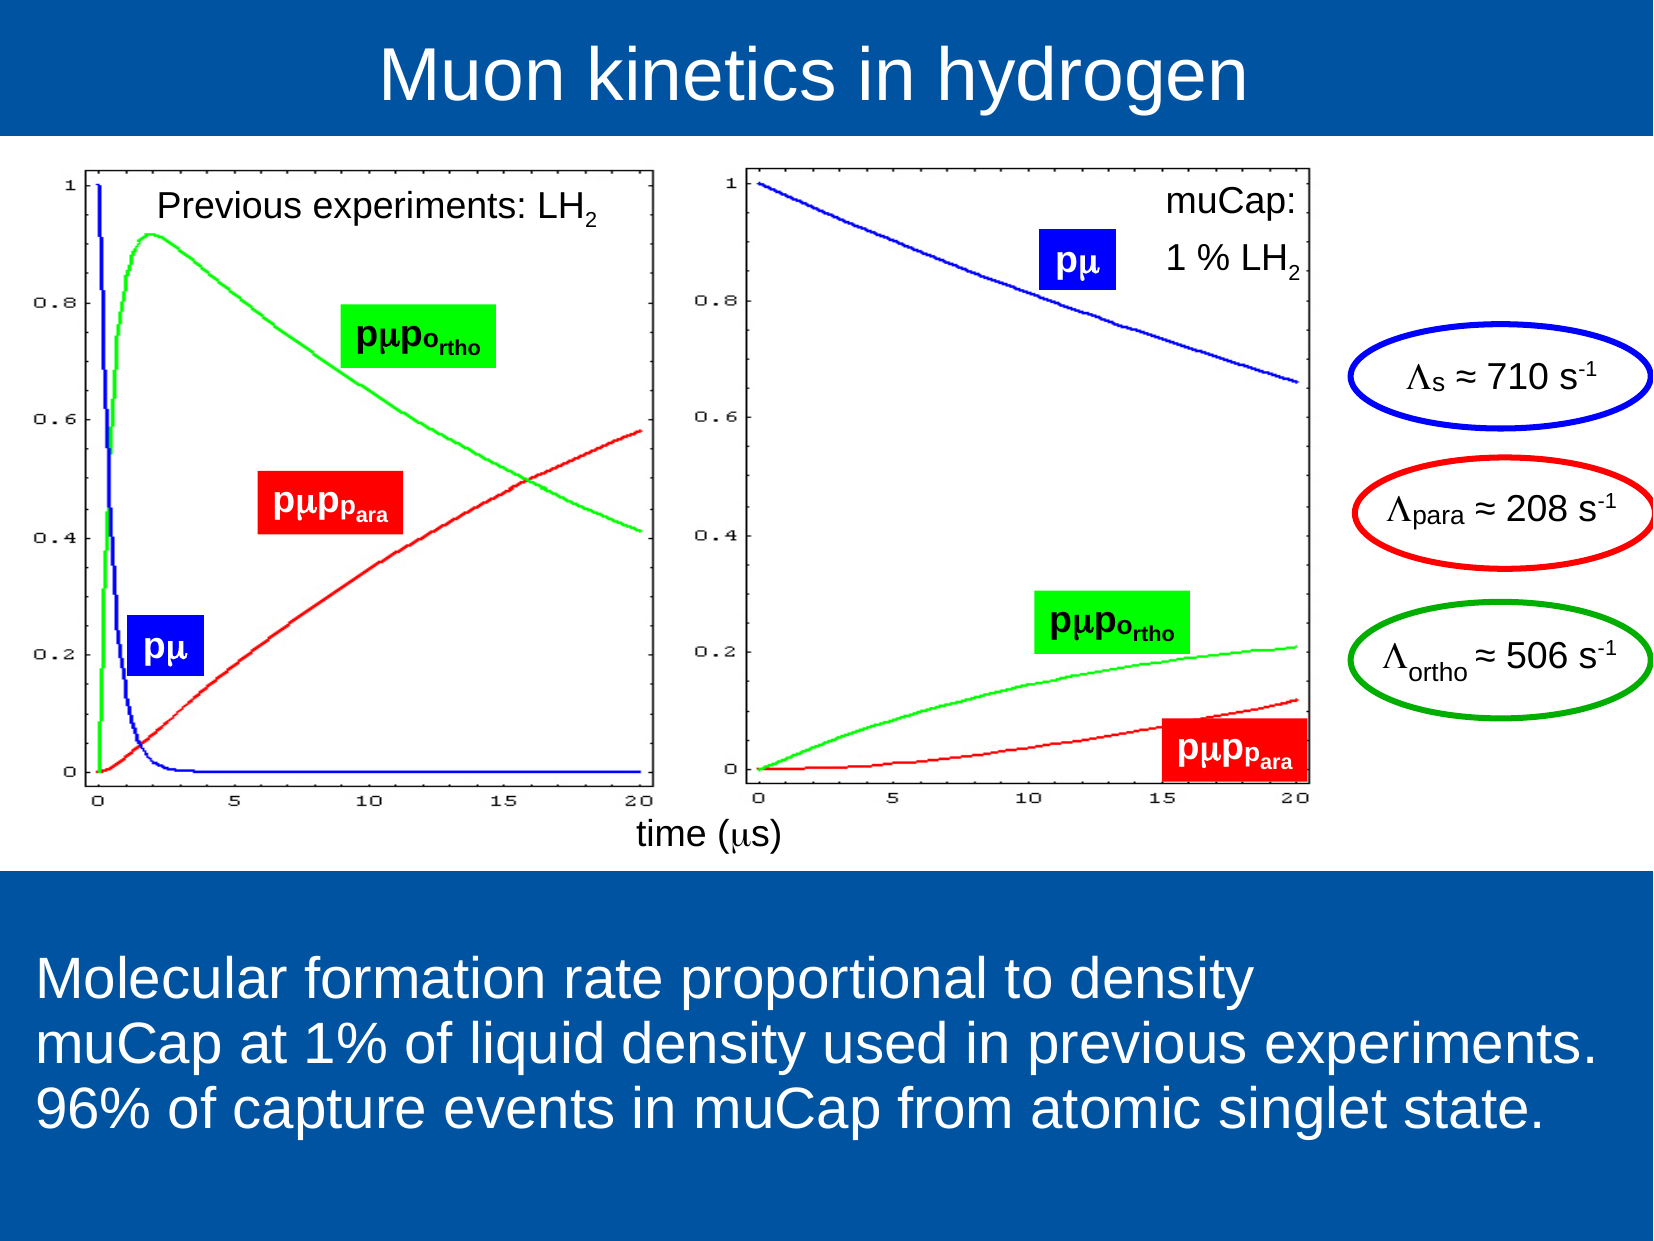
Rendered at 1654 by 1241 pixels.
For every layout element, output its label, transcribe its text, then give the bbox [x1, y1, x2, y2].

text_box [0, 136, 1653, 871]
text_box Λs ≈ 710 s-1 [1388, 344, 1633, 423]
text_box time (μs) [621, 805, 820, 863]
text_box pμportho [1034, 590, 1190, 654]
text_box Λpara ≈ 208 s-1 [1368, 477, 1653, 556]
text_box Λortho ≈ 506 s-1 [1364, 624, 1653, 706]
text_box Muon kinetics in hydrogen [312, 25, 1316, 125]
text_box Previous experiments: LH2 [141, 176, 657, 241]
text_box pμ [128, 616, 203, 675]
text_box Molecular formation rate proportional to density muCap at 1% of liquid density used in previous experiments. 96% of capture events in muCap from atomic singlet state. [20, 938, 1653, 1149]
chart [1381, 409, 1388, 419]
text_box muCap: 1 % LH2 [1150, 171, 1380, 293]
picture [3, 139, 1344, 839]
text_box pμportho [340, 304, 496, 368]
text_box pμppara [257, 470, 404, 535]
text_box pμ [1040, 231, 1115, 289]
text_box pμppara [1161, 718, 1308, 782]
